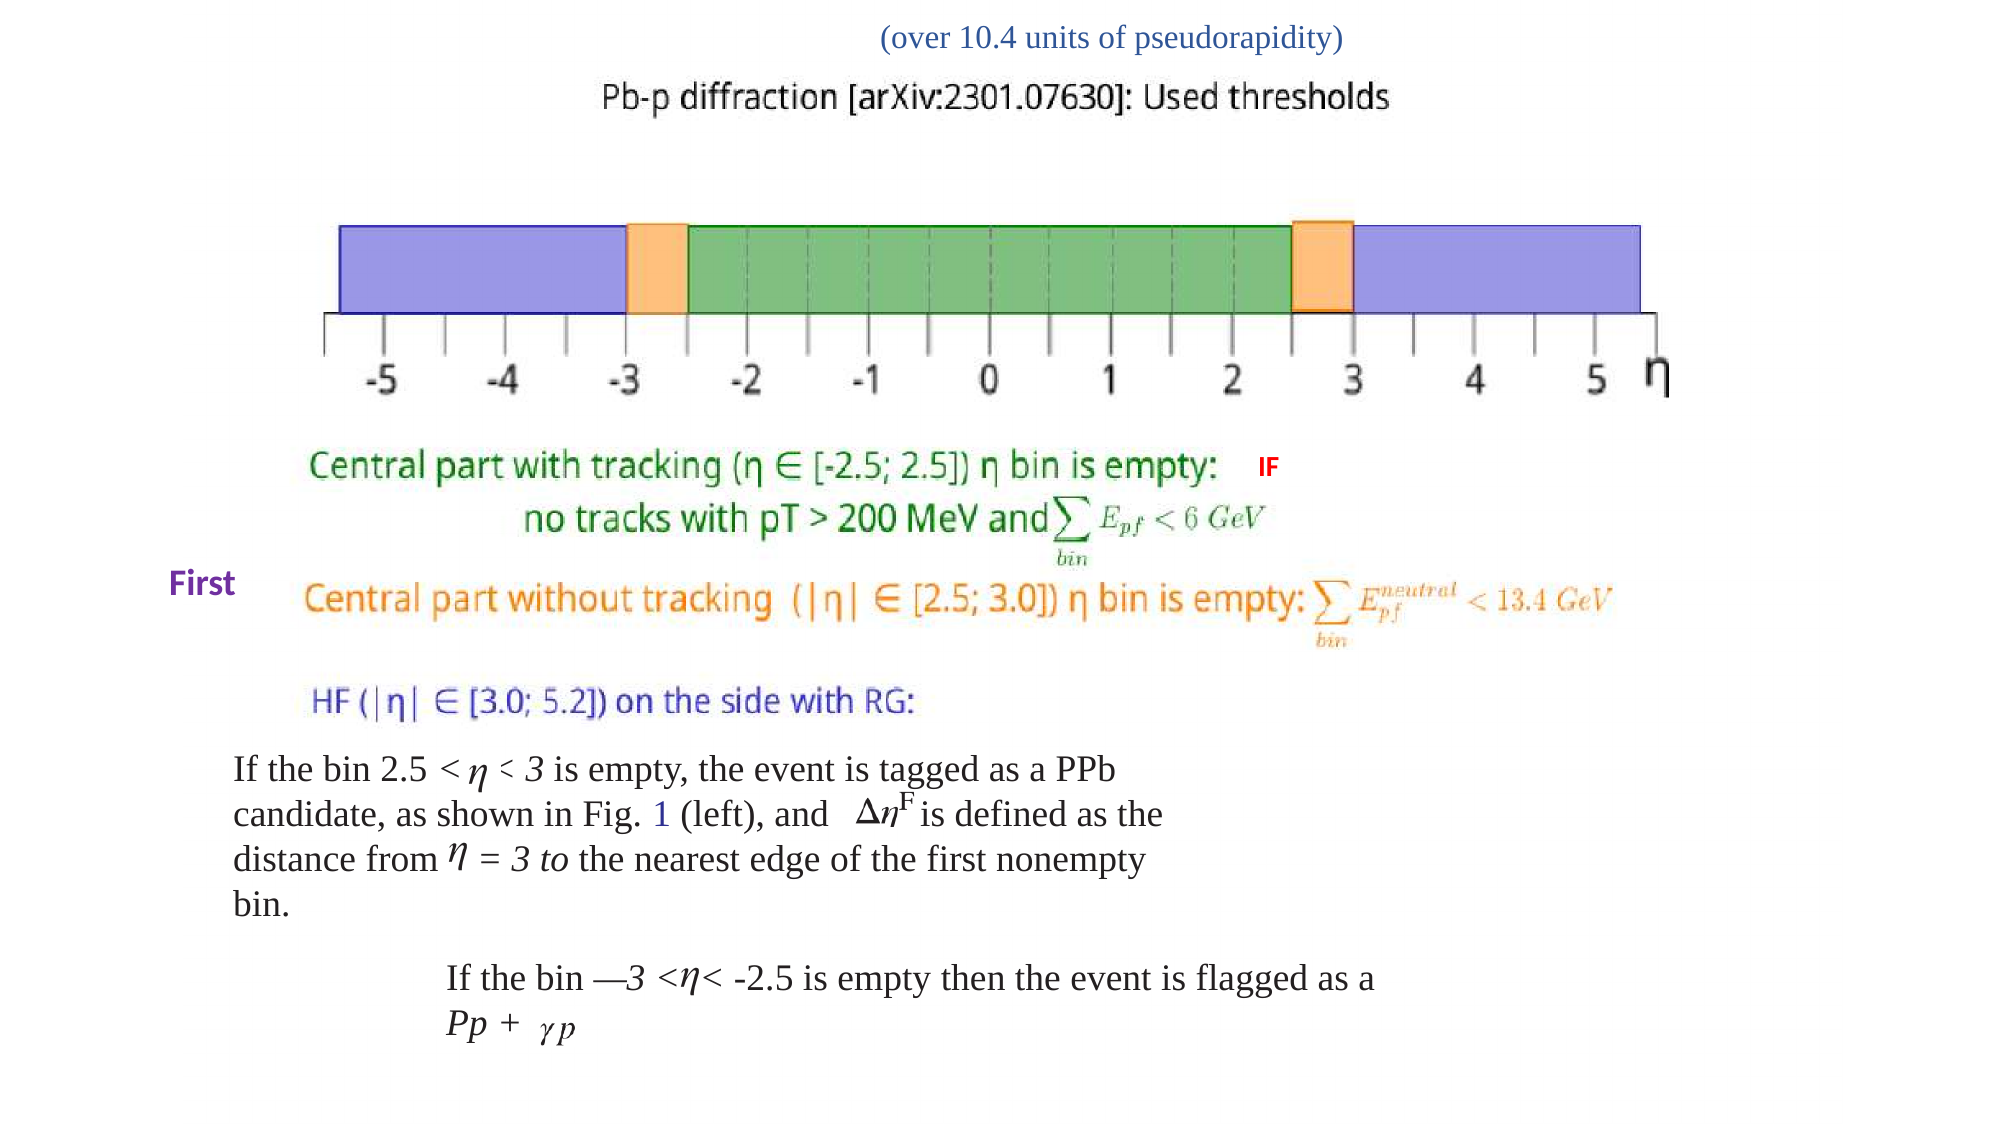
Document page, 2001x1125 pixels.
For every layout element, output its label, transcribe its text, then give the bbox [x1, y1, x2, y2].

text_box (over 10.4 units of pseudorapidity) [865, 7, 1866, 64]
text_box First [154, 550, 282, 612]
text_box If the bin —3 < < -2.5 is empty then the event is flagged as a Pp + [431, 945, 1432, 1052]
text_box If the bin 2.5 < < 3 is empty, the event is tagged as a PPb candidate, as shown in Fig. 1 (left), and is defined as the distance from = 3 to the nearest edge of the first nonempty bin. [218, 736, 1219, 934]
picture [183, 0, 1843, 1124]
text_box IF [1243, 439, 1322, 491]
